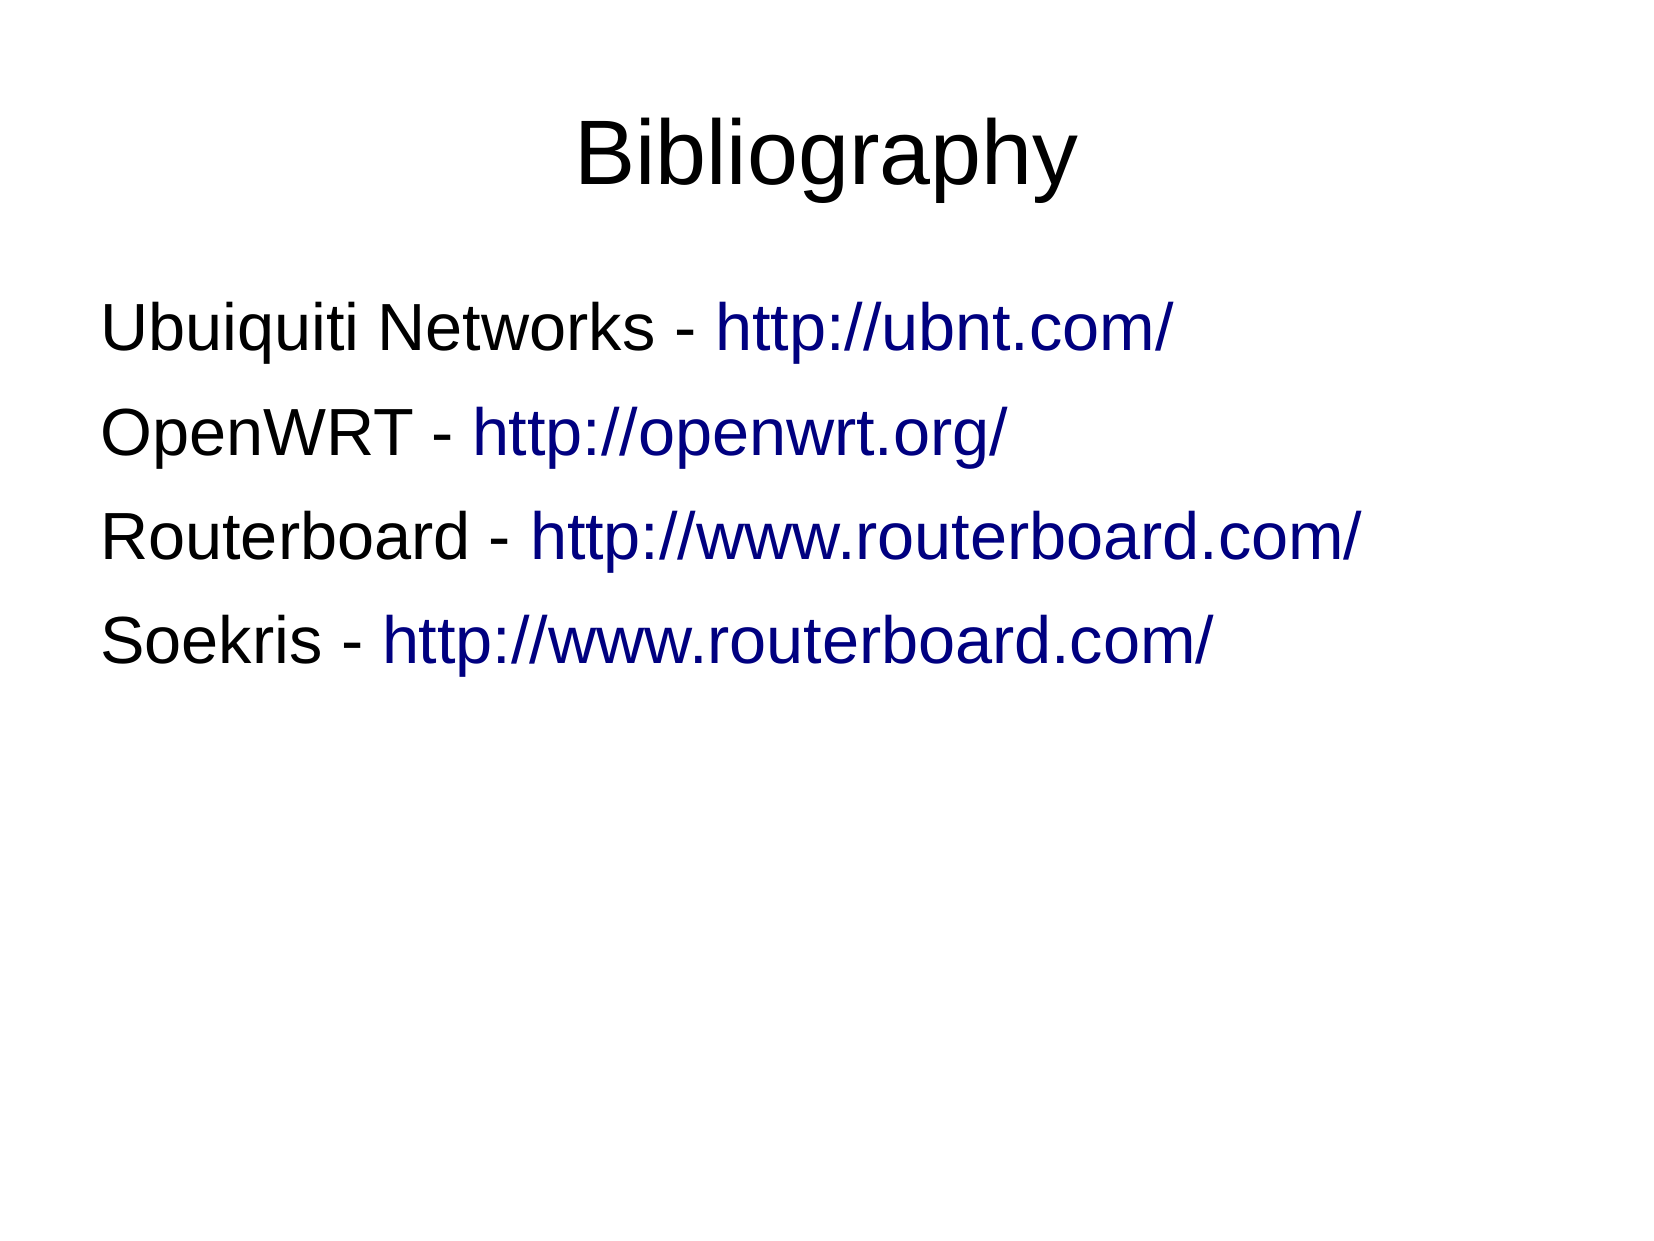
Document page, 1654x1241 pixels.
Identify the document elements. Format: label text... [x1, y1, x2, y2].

title Bibliography [82, 56, 1571, 250]
list Ubuiquiti Networks - http://ubnt.com/ OpenWRT - http://openwrt.org/ Routerboard - http://www.routerboard.com/ Soekris - http://www.routerboard.com/ [82, 290, 1571, 1094]
